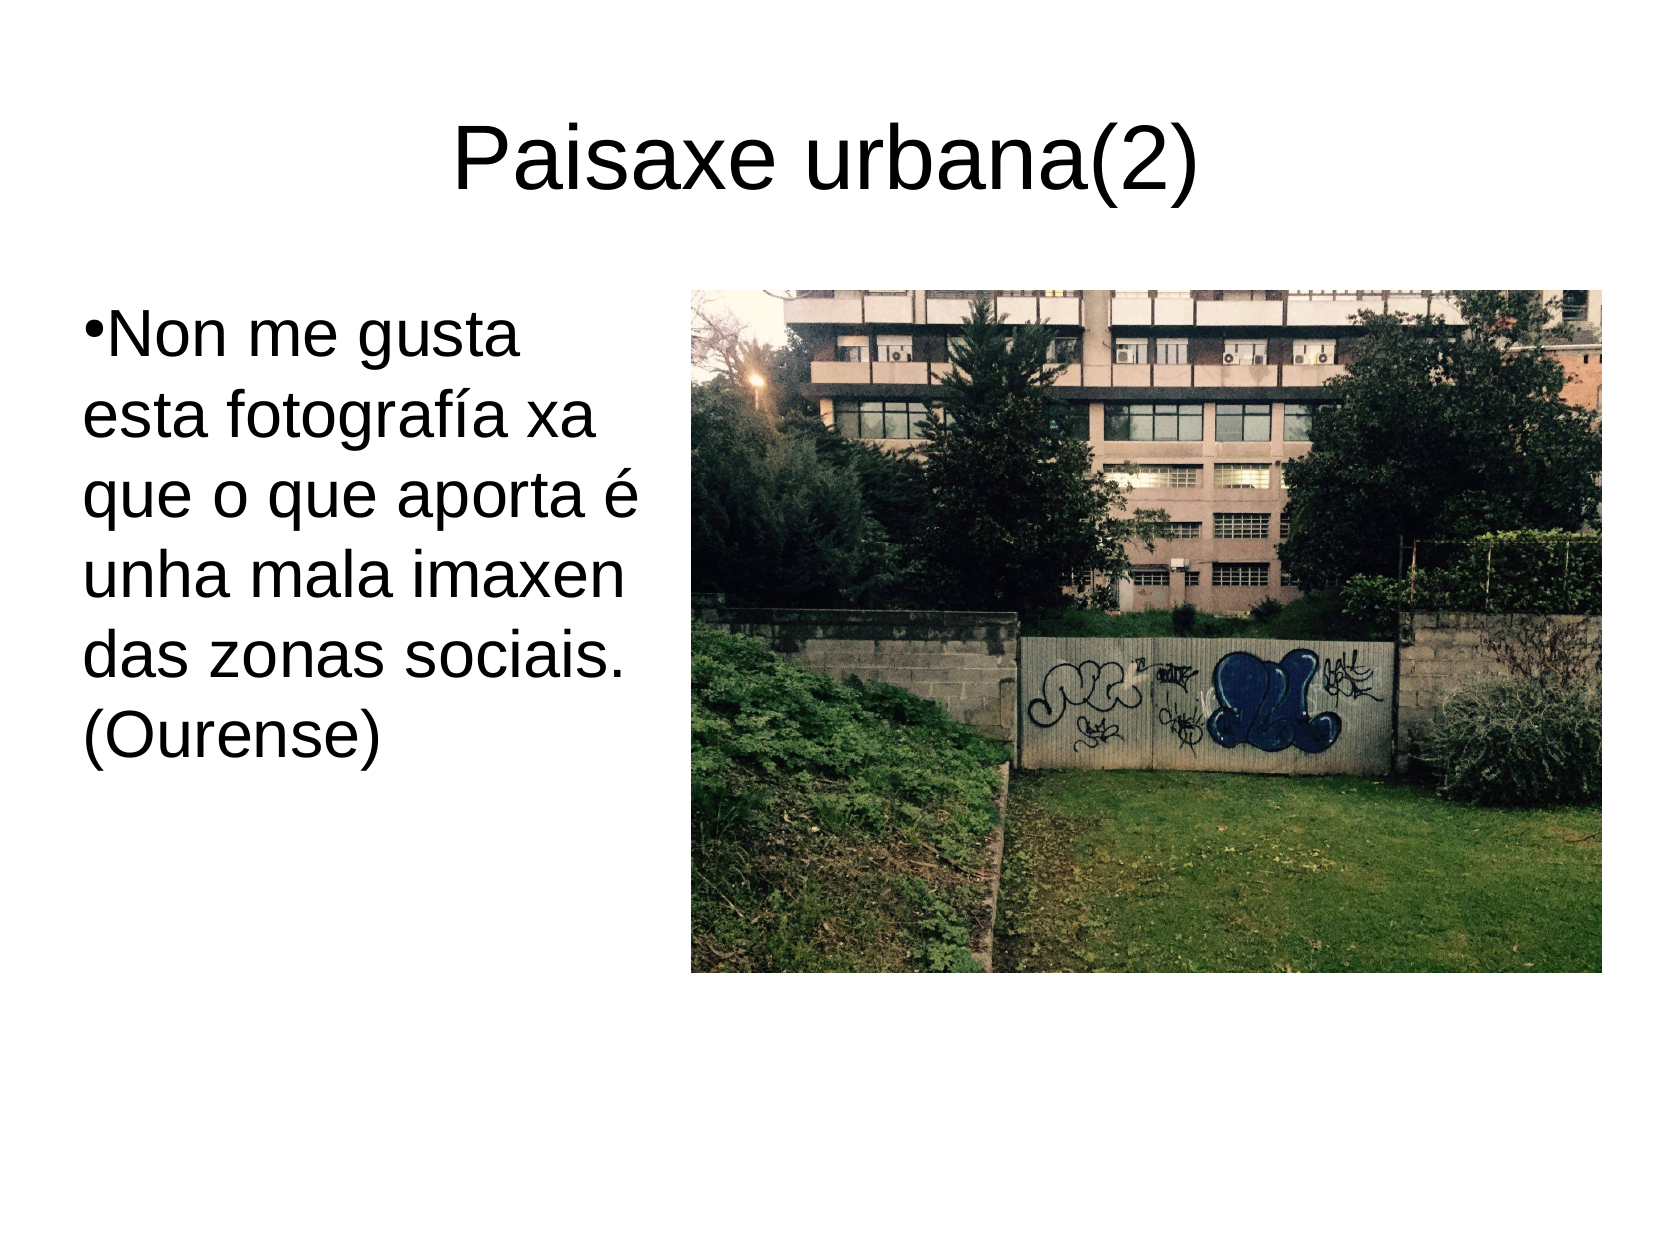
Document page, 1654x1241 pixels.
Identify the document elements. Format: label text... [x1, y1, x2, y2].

list Non me gusta esta fotografía xa que o que aporta é unha mala imaxen das zonas sociais.(Ourense) [82, 290, 662, 1087]
picture [691, 290, 1602, 973]
title Paisaxe urbana(2) [82, 49, 1571, 257]
